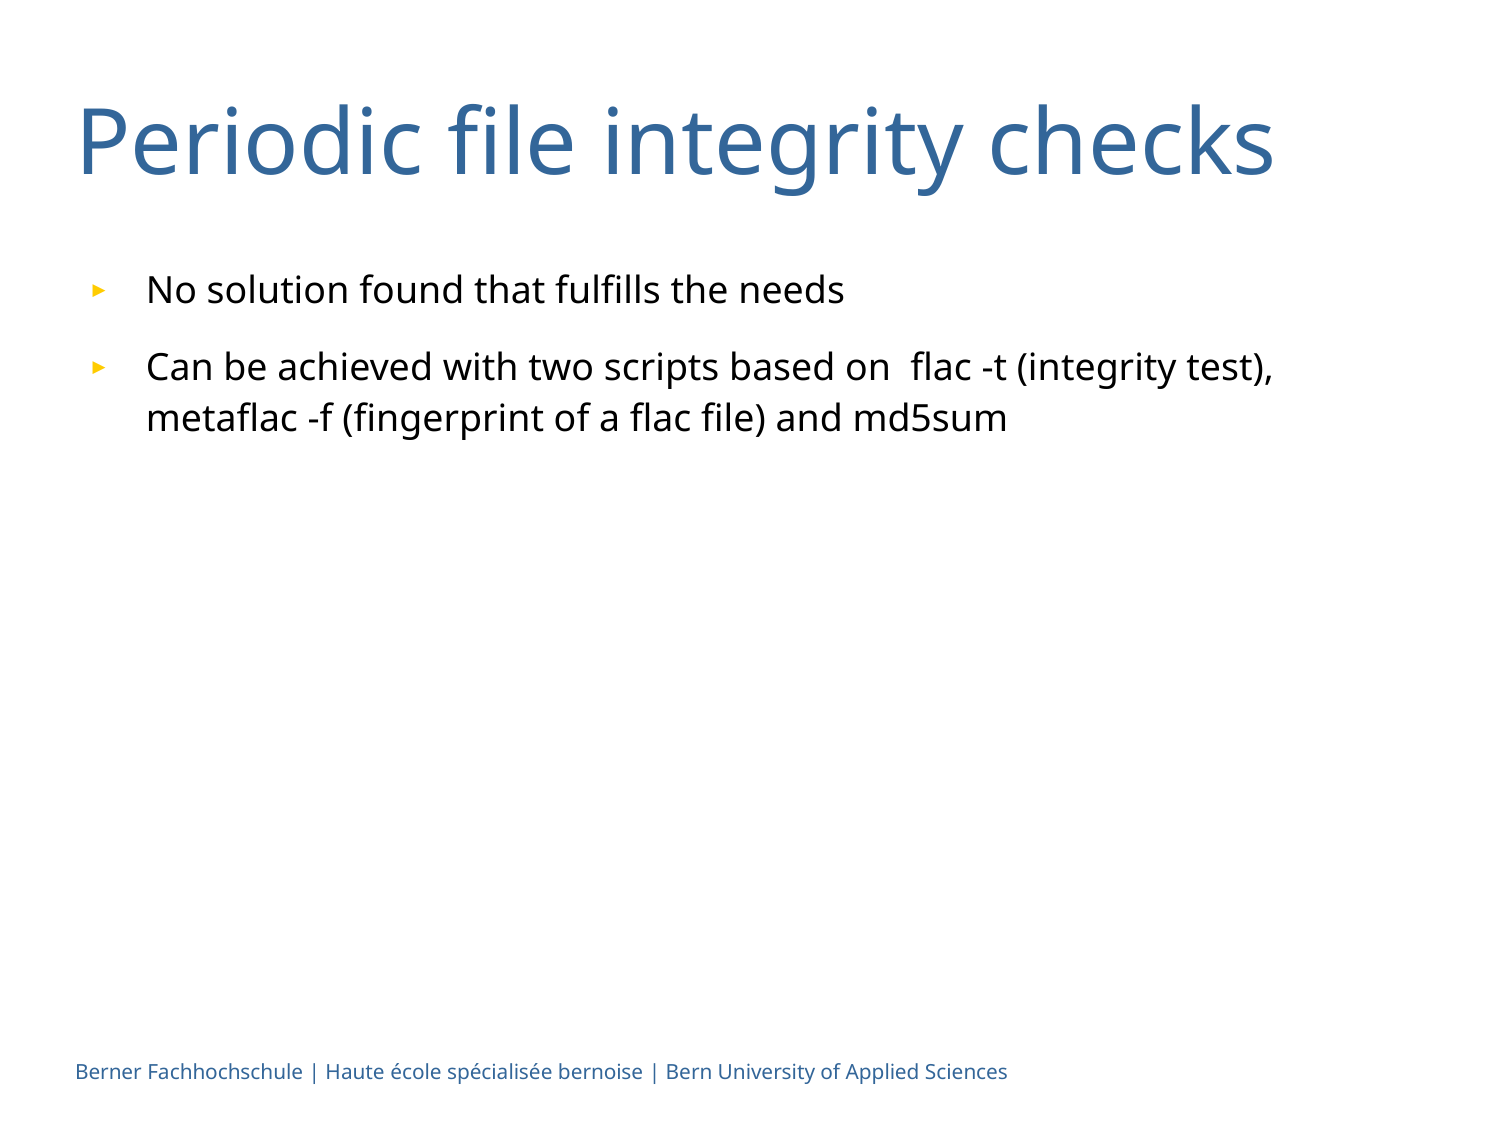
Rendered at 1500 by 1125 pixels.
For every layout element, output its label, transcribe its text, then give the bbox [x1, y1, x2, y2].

list No solution found that fulfills the needs Can be achieved with two scripts based on flac -t (integrity test), metaflac -f (fingerprint of a flac file) and md5sum [75, 263, 1425, 1006]
title Periodic file integrity checks [75, 0, 1425, 263]
